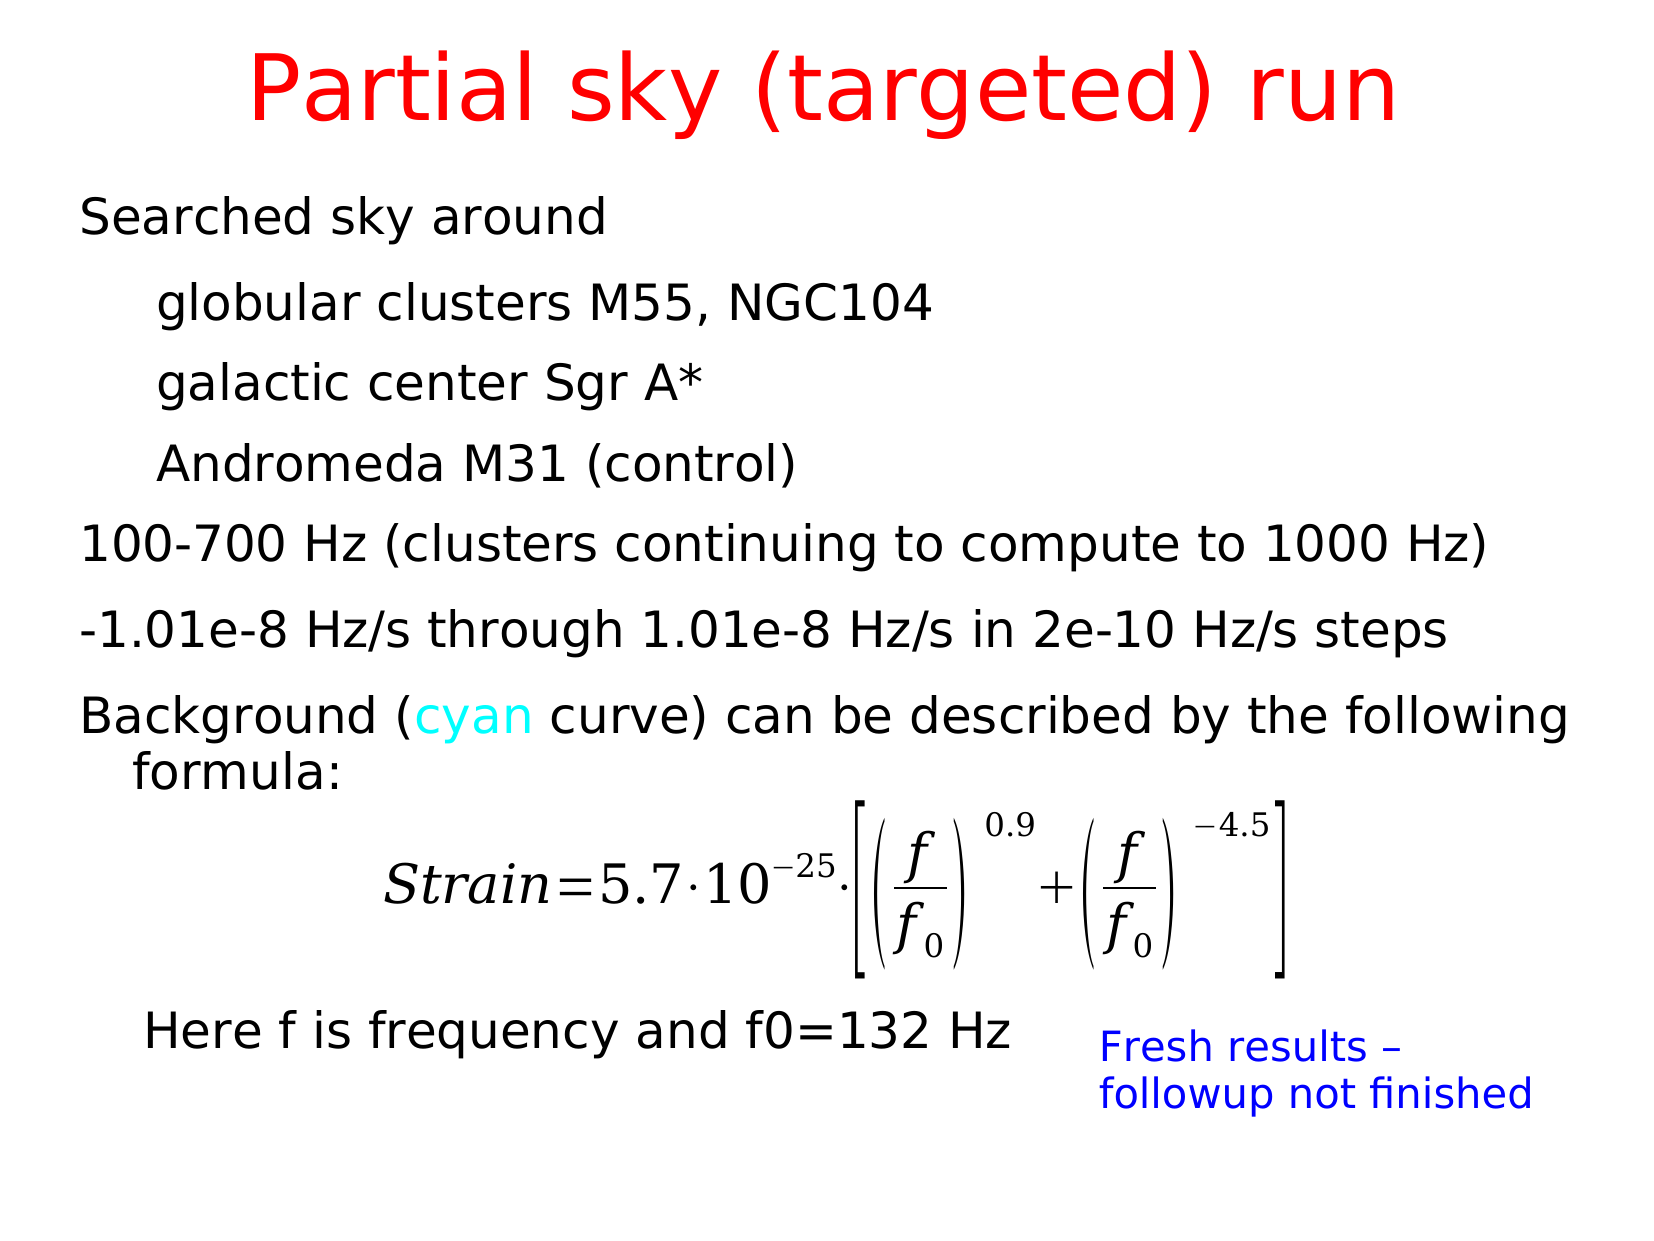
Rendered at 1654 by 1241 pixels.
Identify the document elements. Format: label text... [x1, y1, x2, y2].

text_box Fresh results –followup not finished [1084, 1016, 1568, 1127]
list Searched sky around globular clusters M55, NGC104 galactic center Sgr A* Andromeda M31 (control) 100-700 Hz (clusters continuing to compute to 1000 Hz) -1.01e-8 Hz/s through 1.01e-8 Hz/s in 2e-10 Hz/s steps Background (cyan curve) can be described by the following formula: Here f is frequency and f0=132 Hz [61, 189, 1654, 1117]
title Partial sky (targeted) run [118, 0, 1531, 179]
chart [376, 797, 1295, 981]
